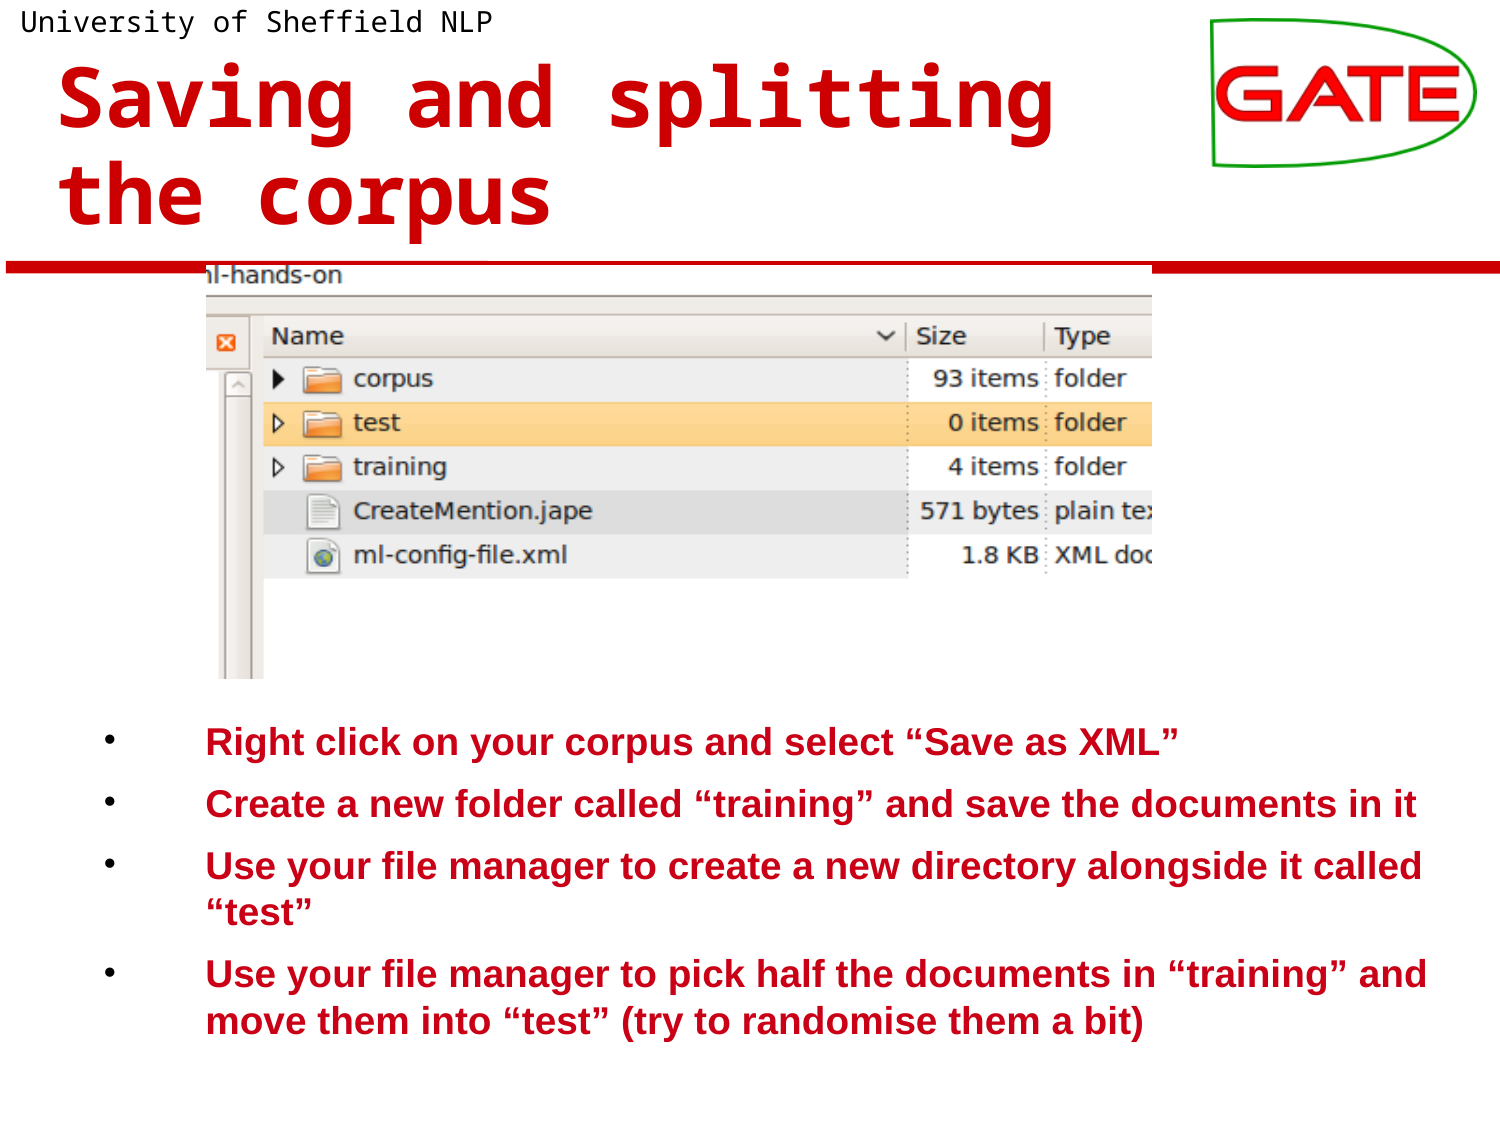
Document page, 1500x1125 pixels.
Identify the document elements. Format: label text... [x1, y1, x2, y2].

list Right click on your corpus and select “Save as XML” Create a new folder called “training” and save the documents in it Use your file manager to create a new directory alongside it called “test” Use your file manager to pick half the documents in “training” and move them into “test” (try to randomise them a bit) [88, 708, 1447, 1122]
picture [1210, 18, 1477, 168]
picture [206, 265, 1152, 679]
title Saving and splitting the corpus [41, 30, 1391, 262]
